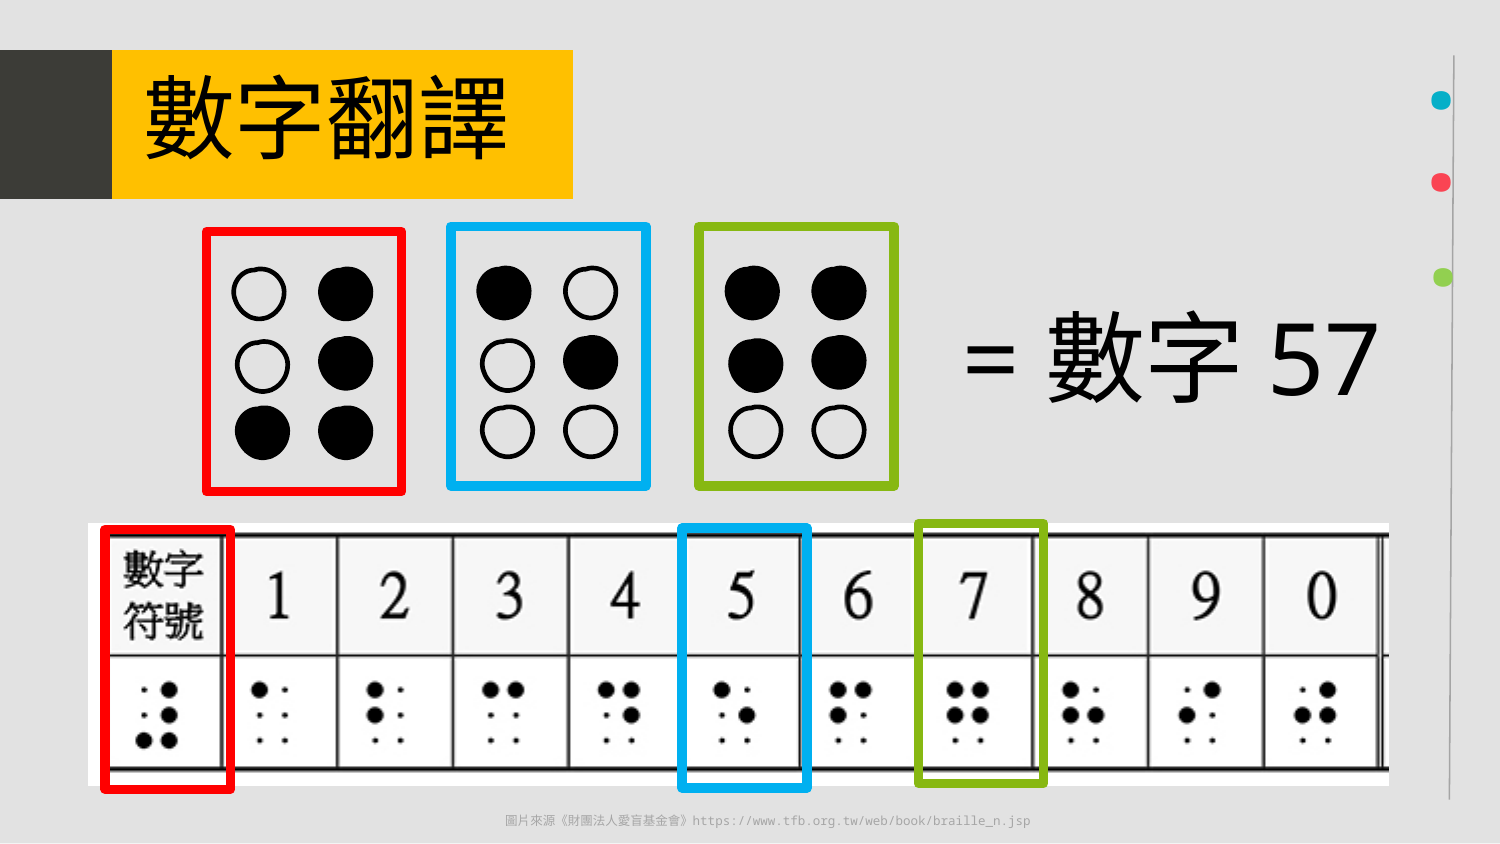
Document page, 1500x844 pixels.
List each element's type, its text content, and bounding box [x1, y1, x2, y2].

picture [810, 523, 914, 786]
picture [923, 528, 1039, 779]
text_box [237, 407, 288, 458]
text_box [565, 337, 616, 388]
picture [688, 534, 801, 782]
text_box 圖片來源《財團法人愛盲基金會》https://www.tfb.org.tw/web/book/braille_n.jsp [490, 804, 1500, 836]
text_box [727, 268, 778, 318]
text_box = 數字 57 [947, 288, 1428, 425]
text_box [320, 268, 371, 319]
text_box [478, 268, 530, 318]
picture [110, 534, 226, 785]
picture [87, 523, 678, 786]
text_box [813, 337, 865, 388]
text_box [730, 340, 782, 391]
text_box 數字翻譯 [128, 53, 573, 180]
text_box [0, 50, 573, 199]
text_box [813, 268, 865, 318]
picture [1048, 523, 1389, 786]
text_box [320, 407, 371, 458]
text_box [320, 338, 371, 389]
